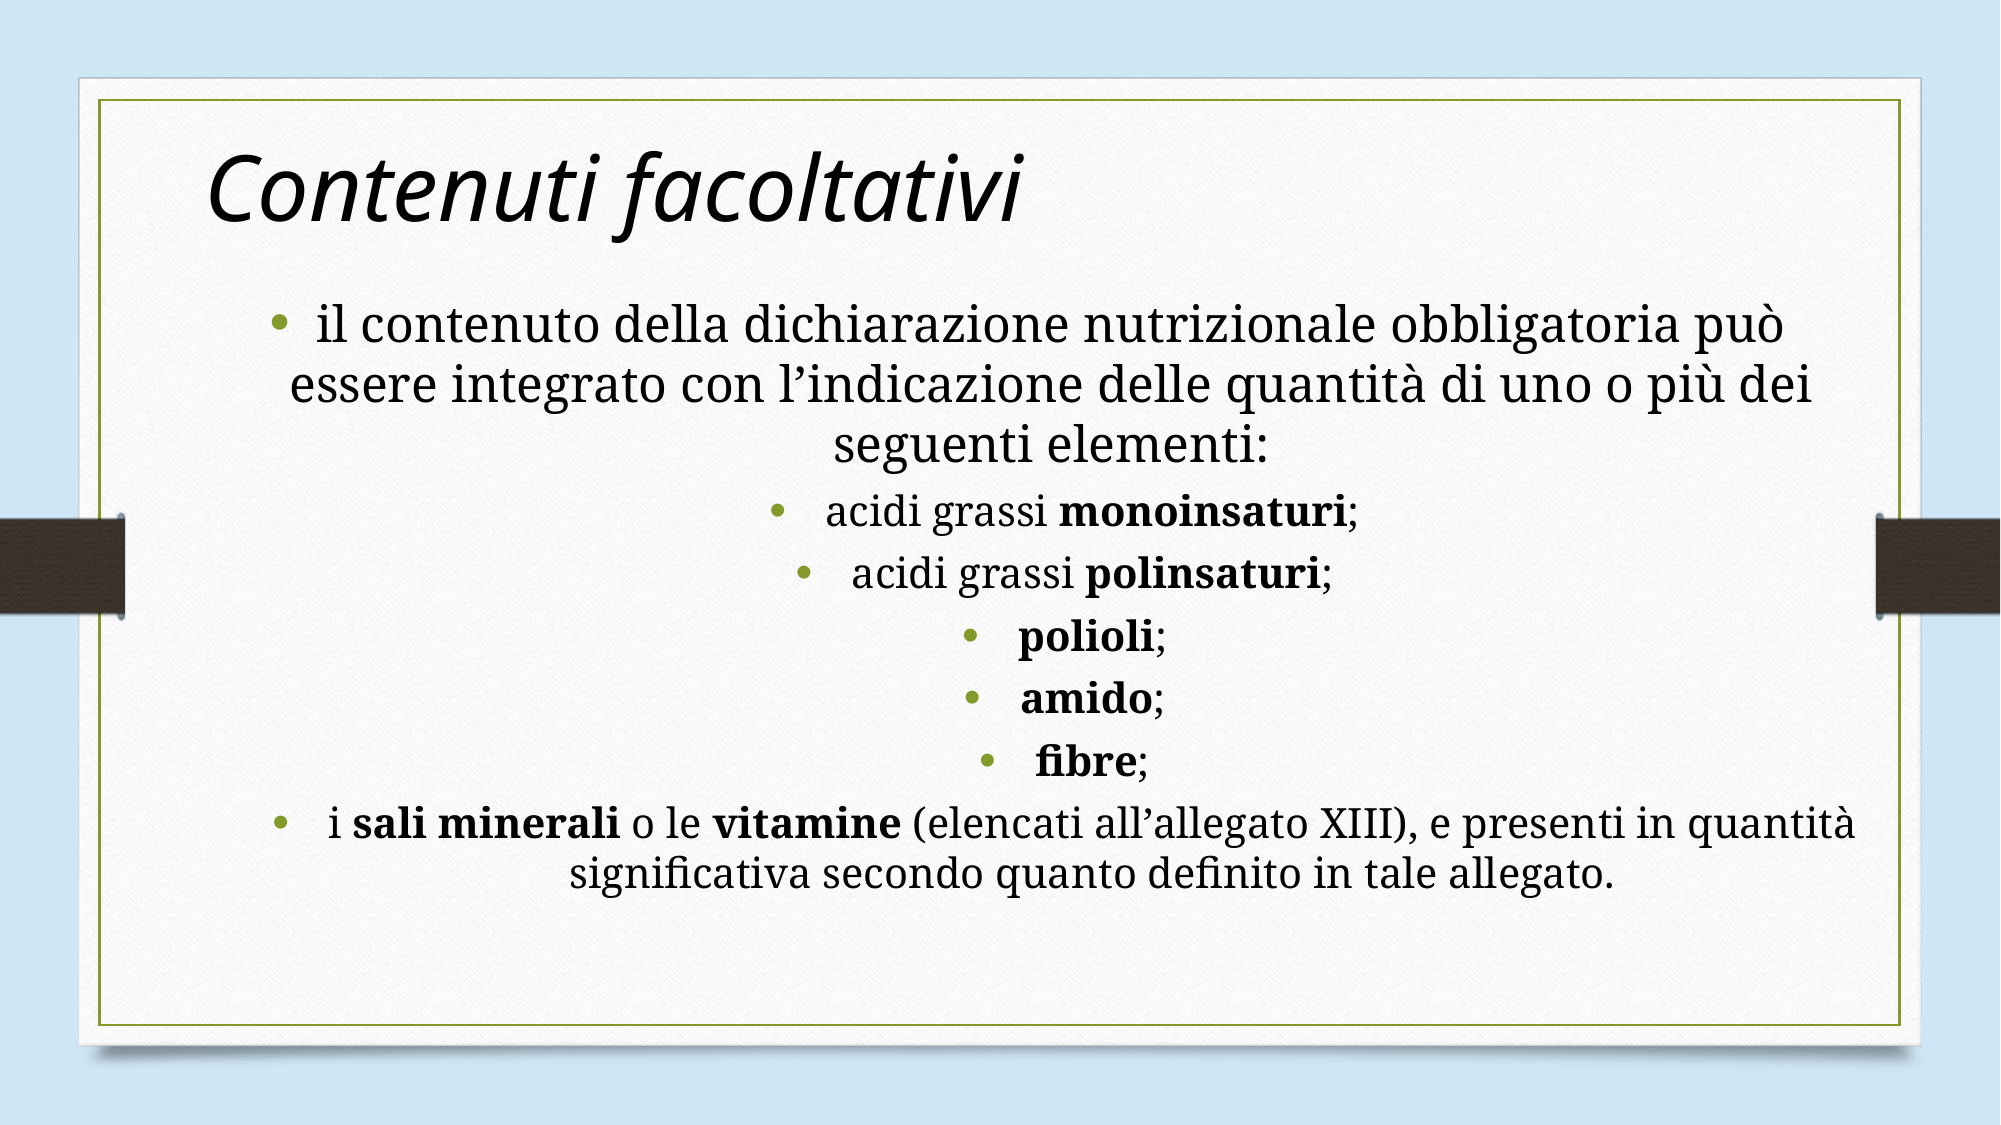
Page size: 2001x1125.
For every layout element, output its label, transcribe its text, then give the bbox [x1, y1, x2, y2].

text_box Contenuti facoltativi [189, 122, 1867, 255]
text_box il contenuto della dichiarazione nutrizionale obbligatoria può essere integrato con l’indicazione delle quantità di uno o più dei seguenti elementi: acidi grassi monoinsaturi; acidi grassi polinsaturi; polioli; amido; fibre; i sali minerali o le vitamine (elencati all’allegato XIII), e presenti in quantità significativa secondo quanto definito in tale allegato. [182, 284, 1874, 1070]
picture [0, 0, 2001, 1125]
